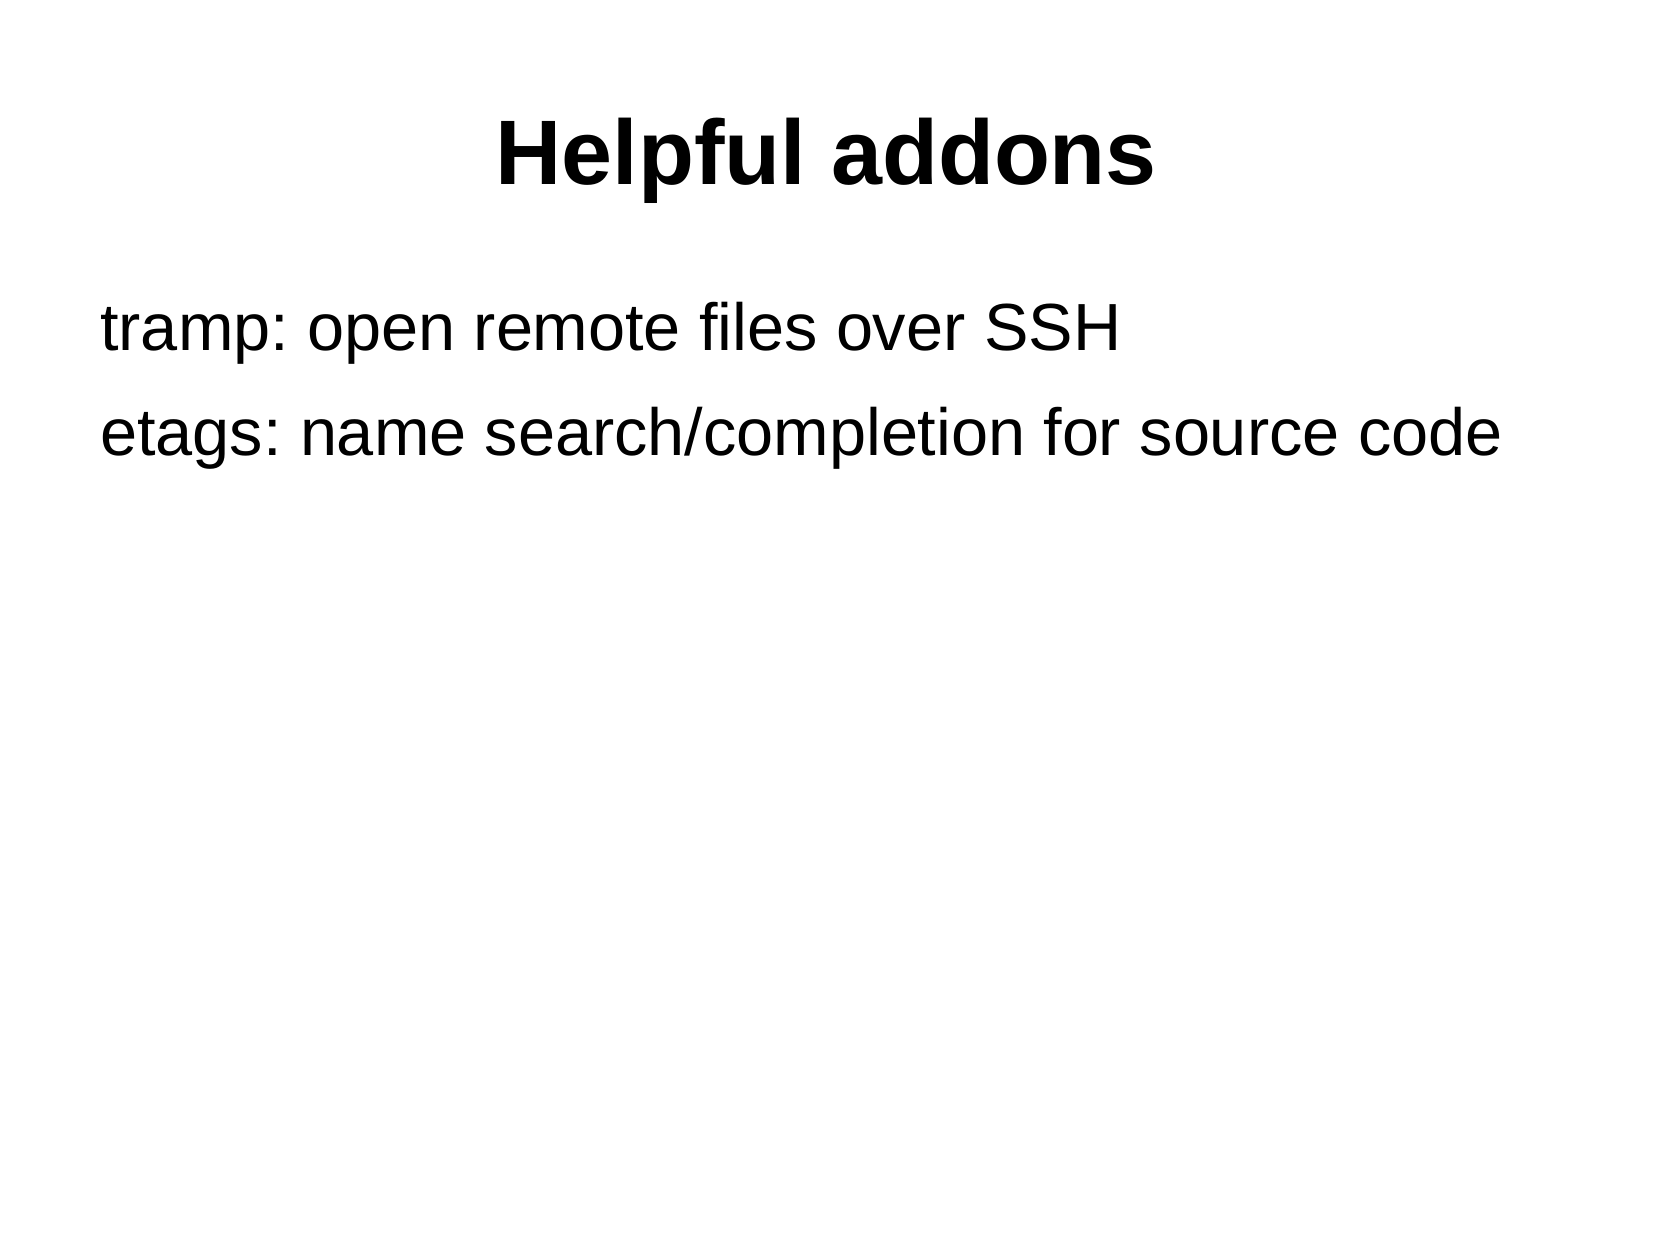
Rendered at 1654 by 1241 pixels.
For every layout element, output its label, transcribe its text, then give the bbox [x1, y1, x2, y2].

title Helpful addons [82, 56, 1571, 250]
list tramp: open remote files over SSH etags: name search/completion for source code [82, 290, 1571, 1094]
